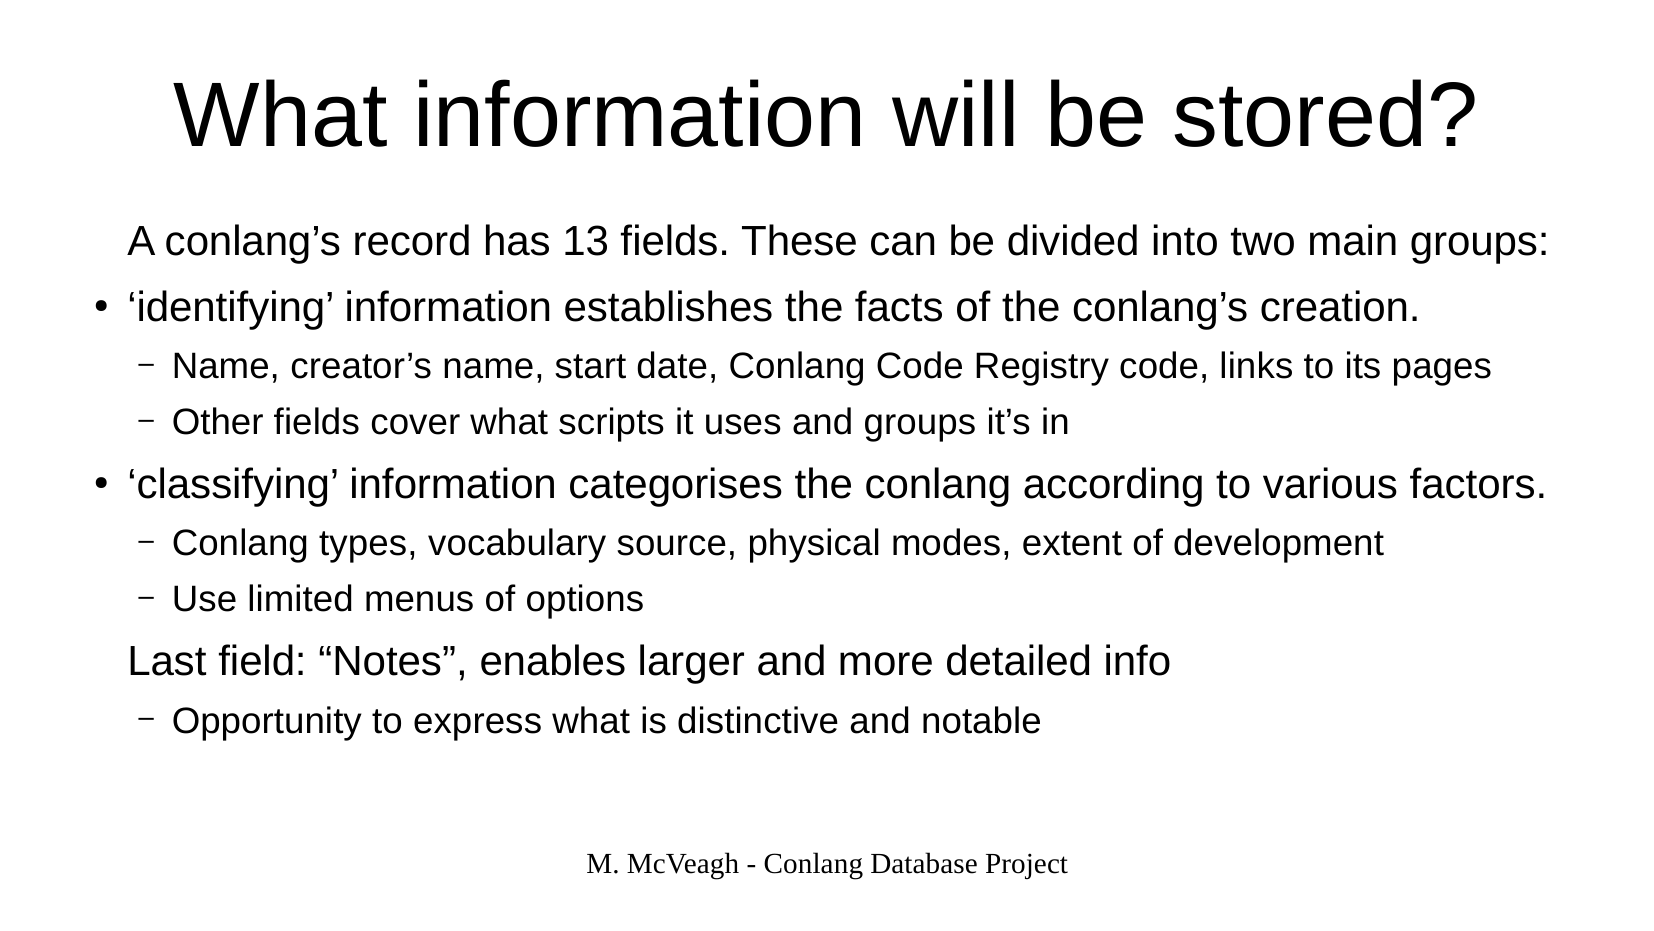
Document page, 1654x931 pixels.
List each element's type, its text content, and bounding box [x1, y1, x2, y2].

title What information will be stored? [82, 37, 1571, 193]
list A conlang’s record has 13 fields. These can be divided into two main groups: ‘identifying’ information establishes the facts of the conlang’s creation. Name, creator’s name, start date, Conlang Code Registry code, links to its pages Other fields cover what scripts it uses and groups it’s in ‘classifying’ information categorises the conlang according to various factors. Conlang types, vocabulary source, physical modes, extent of development Use limited menus of options Last field: “Notes”, enables larger and more detailed info Opportunity to express what is distinctive and notable [82, 217, 1571, 758]
